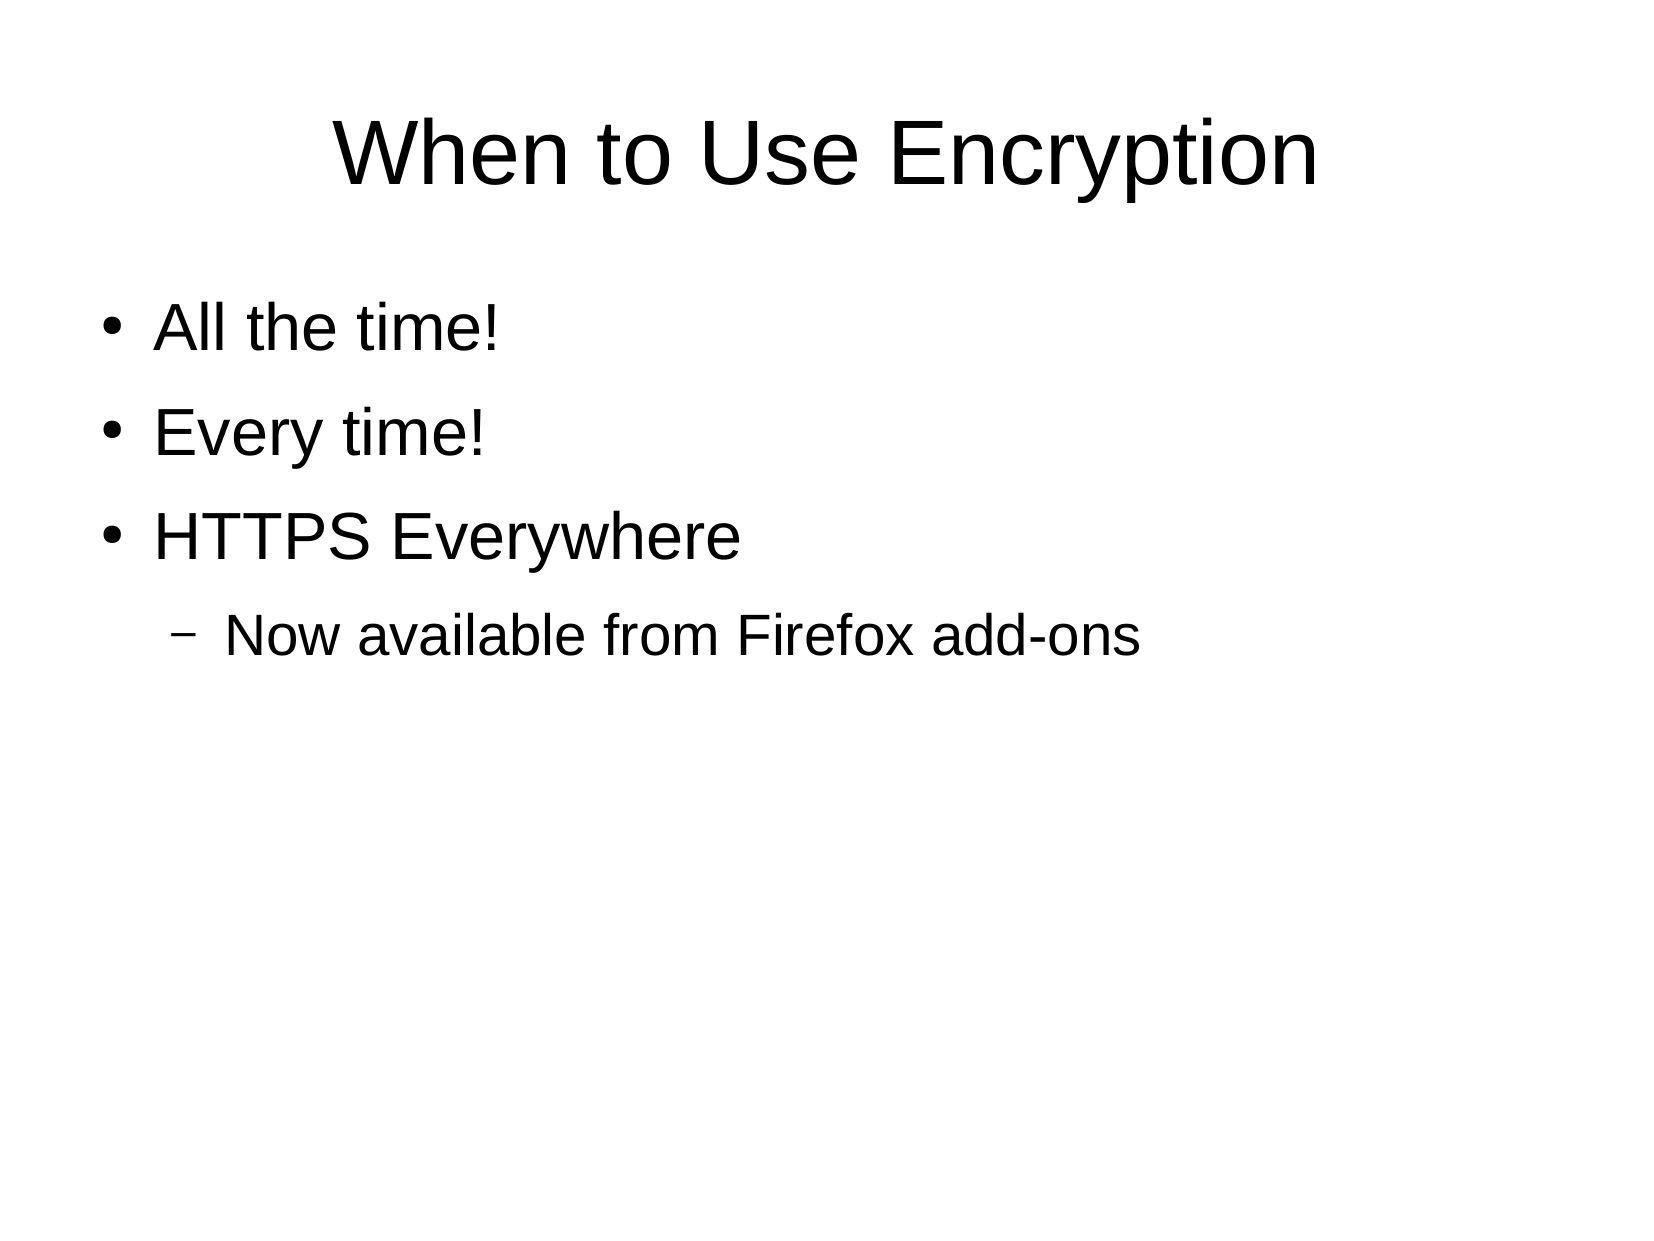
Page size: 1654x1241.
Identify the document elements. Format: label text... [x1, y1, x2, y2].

title When to Use Encryption [82, 49, 1571, 257]
list All the time! Every time! HTTPS Everywhere Now available from Firefox add-ons [82, 290, 1538, 1010]
